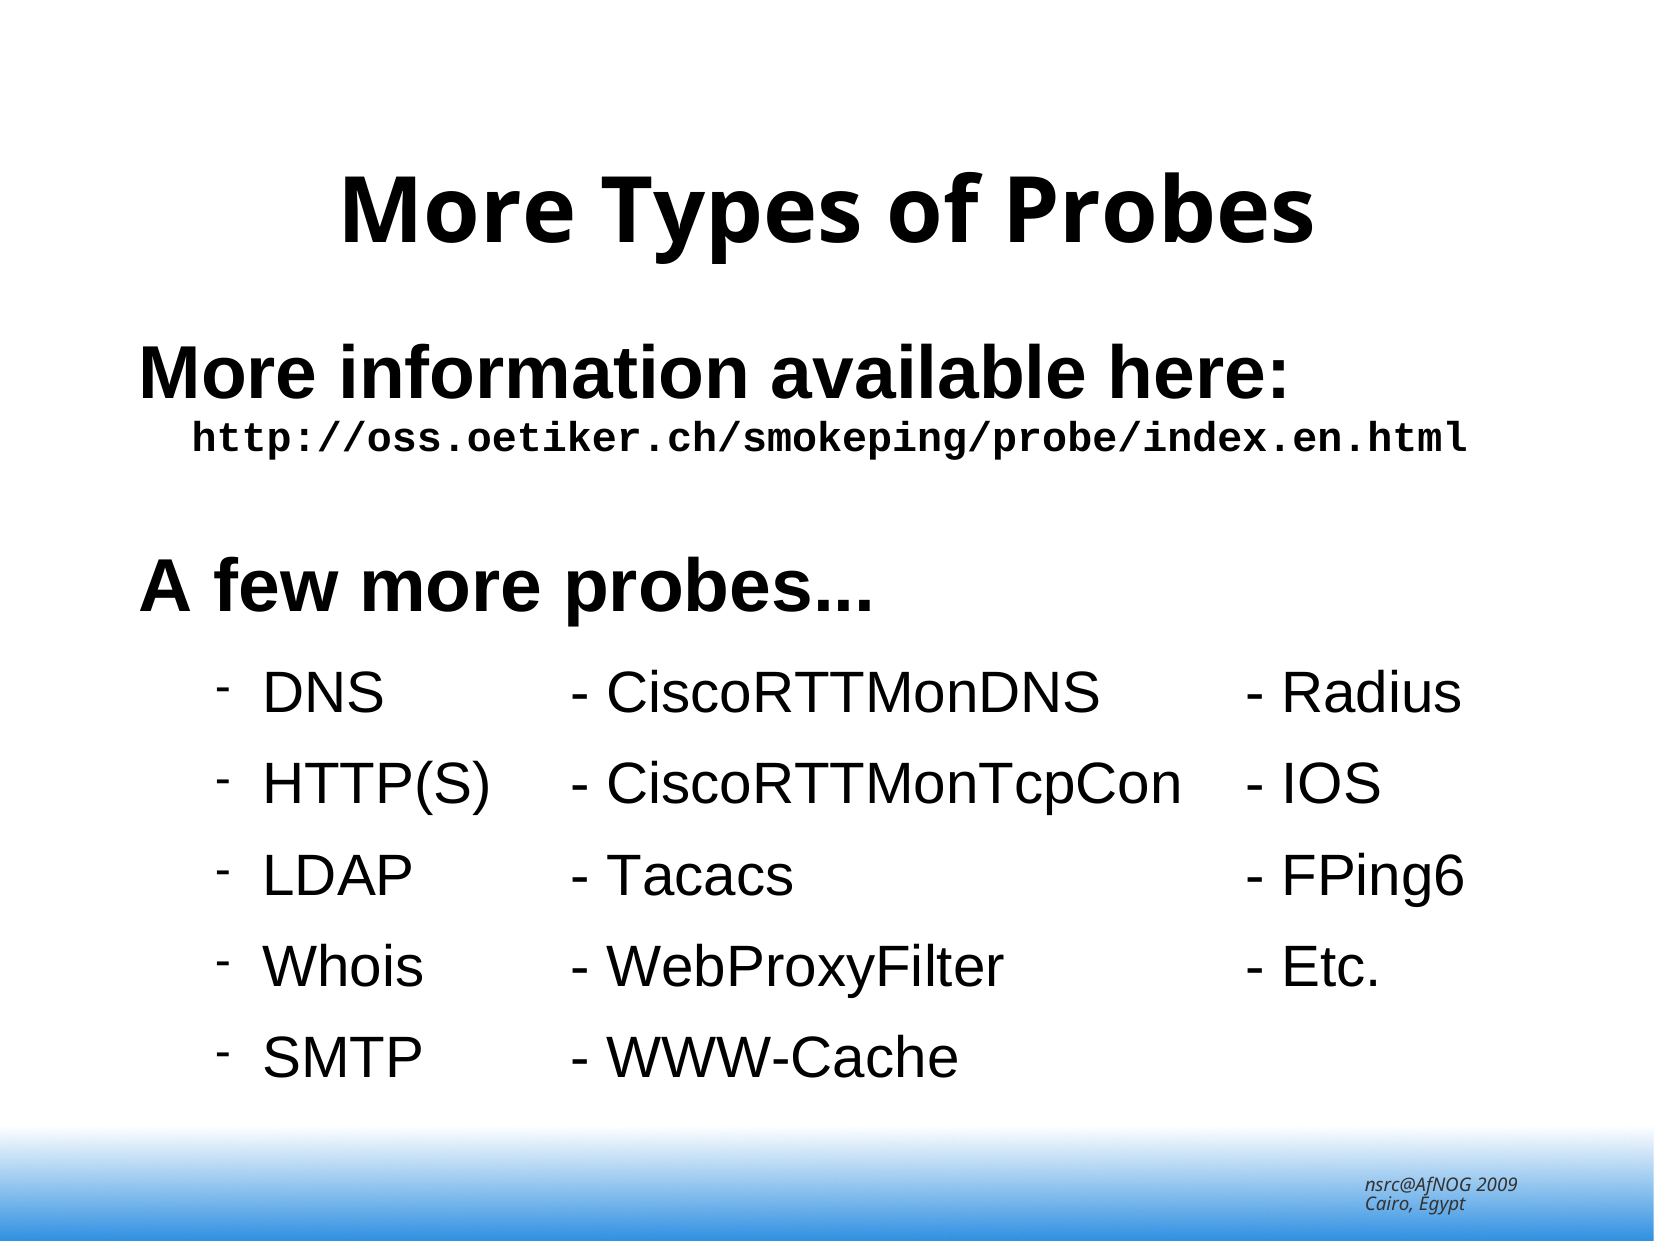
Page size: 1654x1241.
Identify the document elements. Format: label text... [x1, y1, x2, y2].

list More information available here: http://oss.oetiker.ch/smokeping/probe/index.en.html A few more probes... DNS - CiscoRTTMonDNS - Radius HTTP(S) - CiscoRTTMonTcpCon - IOS LDAP - Tacacs - FPing6 Whois - WebProxyFilter - Etc. SMTP - WWW-Cache [121, 327, 1593, 1136]
title More Types of Probes [121, 102, 1534, 311]
picture [0, 1124, 1654, 1241]
